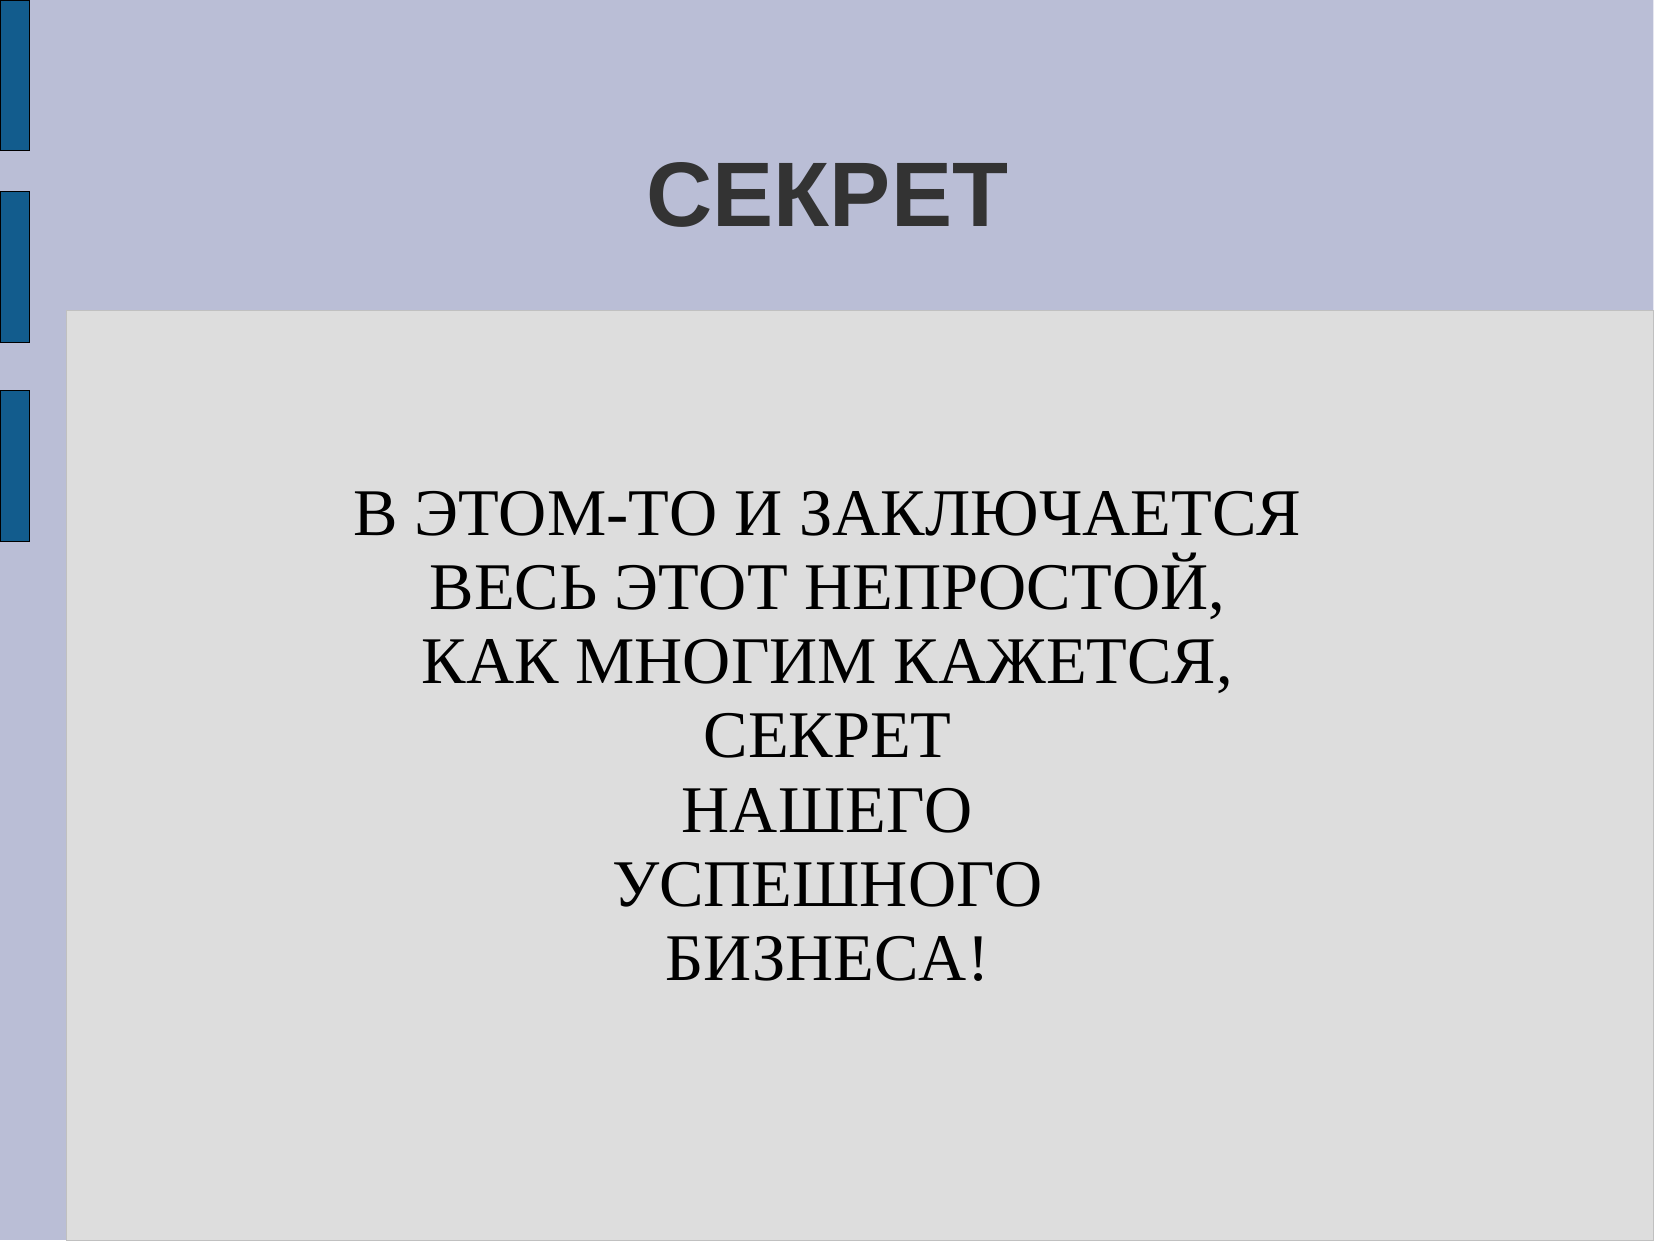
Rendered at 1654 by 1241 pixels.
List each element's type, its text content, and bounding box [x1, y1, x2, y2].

subtitle В ЭТОМ-ТО И ЗАКЛЮЧАЕТСЯ ВЕСЬ ЭТОТ НЕПРОСТОЙ, КАК МНОГИМ КАЖЕТСЯ, СЕКРЕТ НАШЕГО УСПЕШНОГО БИЗНЕСА! [121, 344, 1534, 1127]
title СЕКРЕТ [121, 91, 1534, 299]
